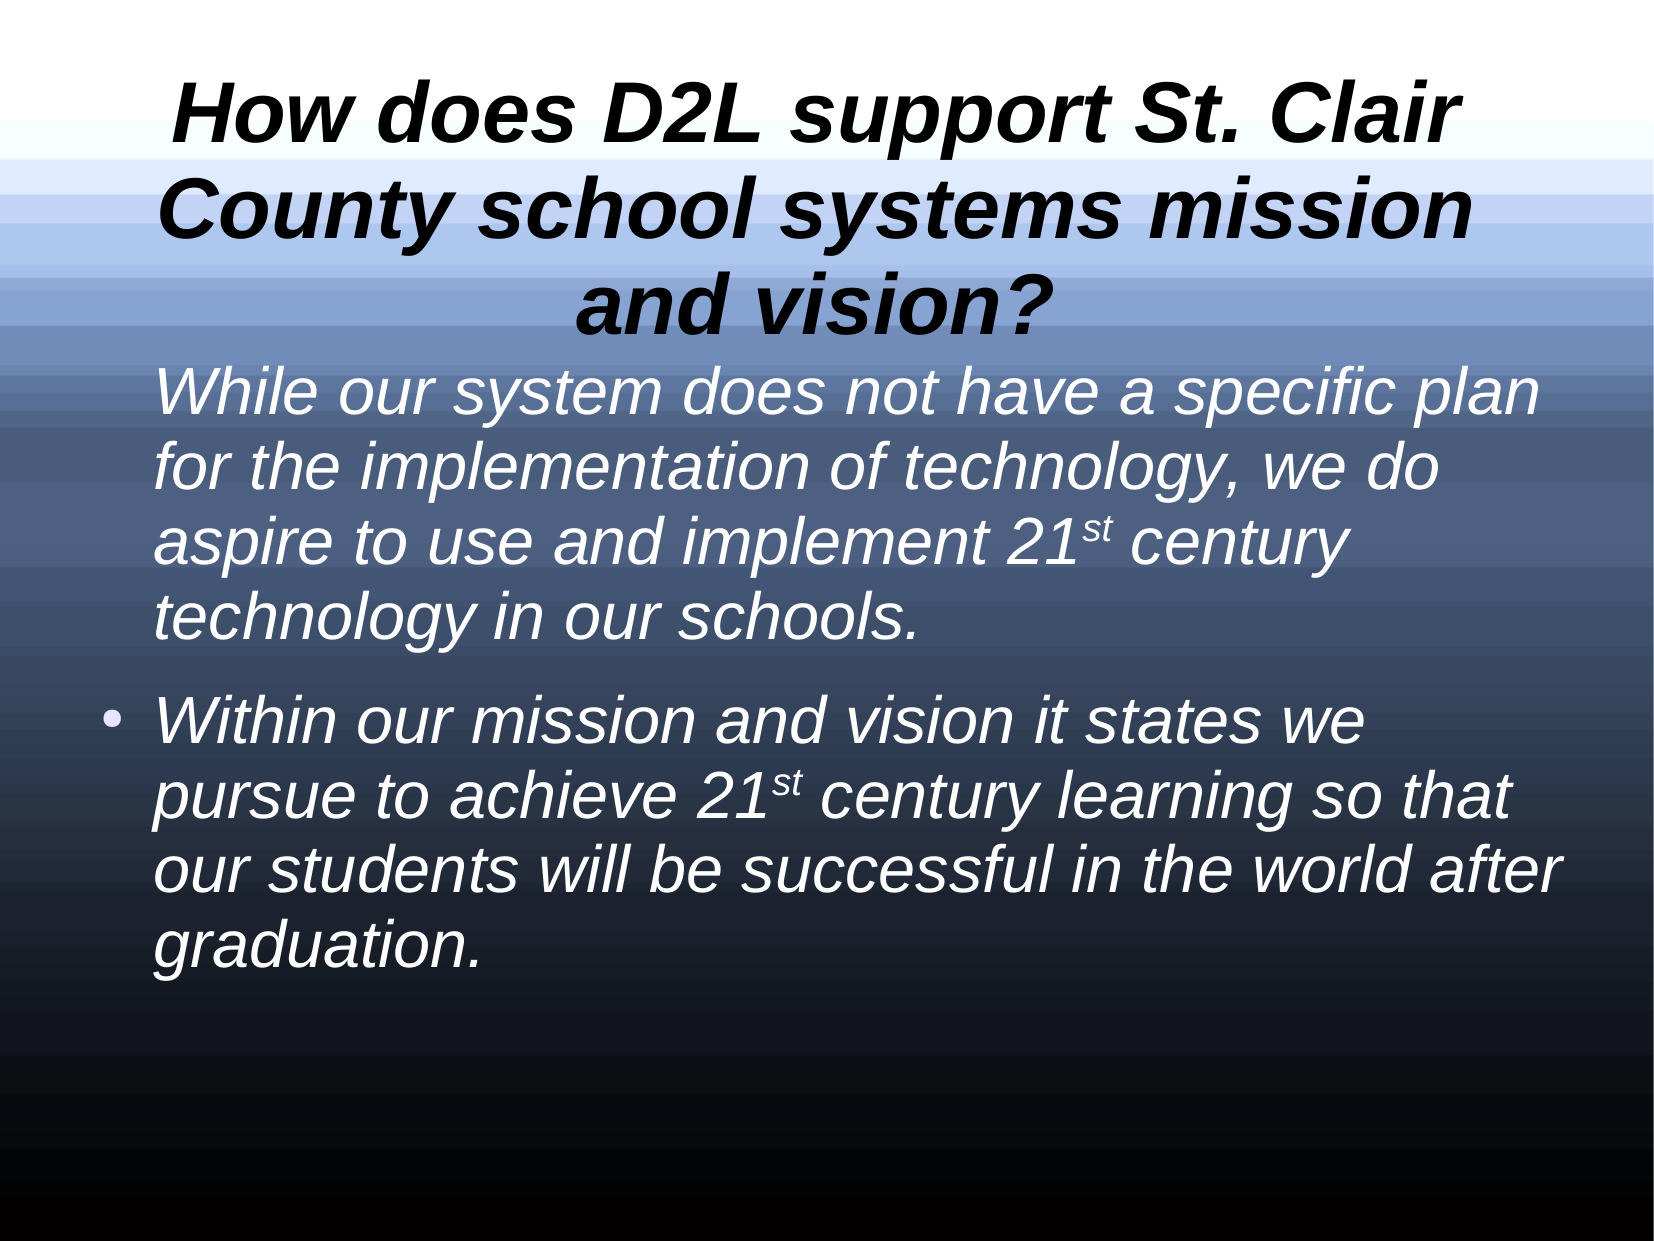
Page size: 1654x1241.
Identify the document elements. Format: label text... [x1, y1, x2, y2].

picture [0, 0, 1654, 1241]
title How does D2L support St. Clair County school systems mission and vision? [71, 64, 1561, 353]
list While our system does not have a specific plan for the implementation of technology, we do aspire to use and implement 21st century technology in our schools. Within our mission and vision it states we pursue to achieve 21st century learning so that our students will be successful in the world after graduation. [82, 354, 1571, 1109]
